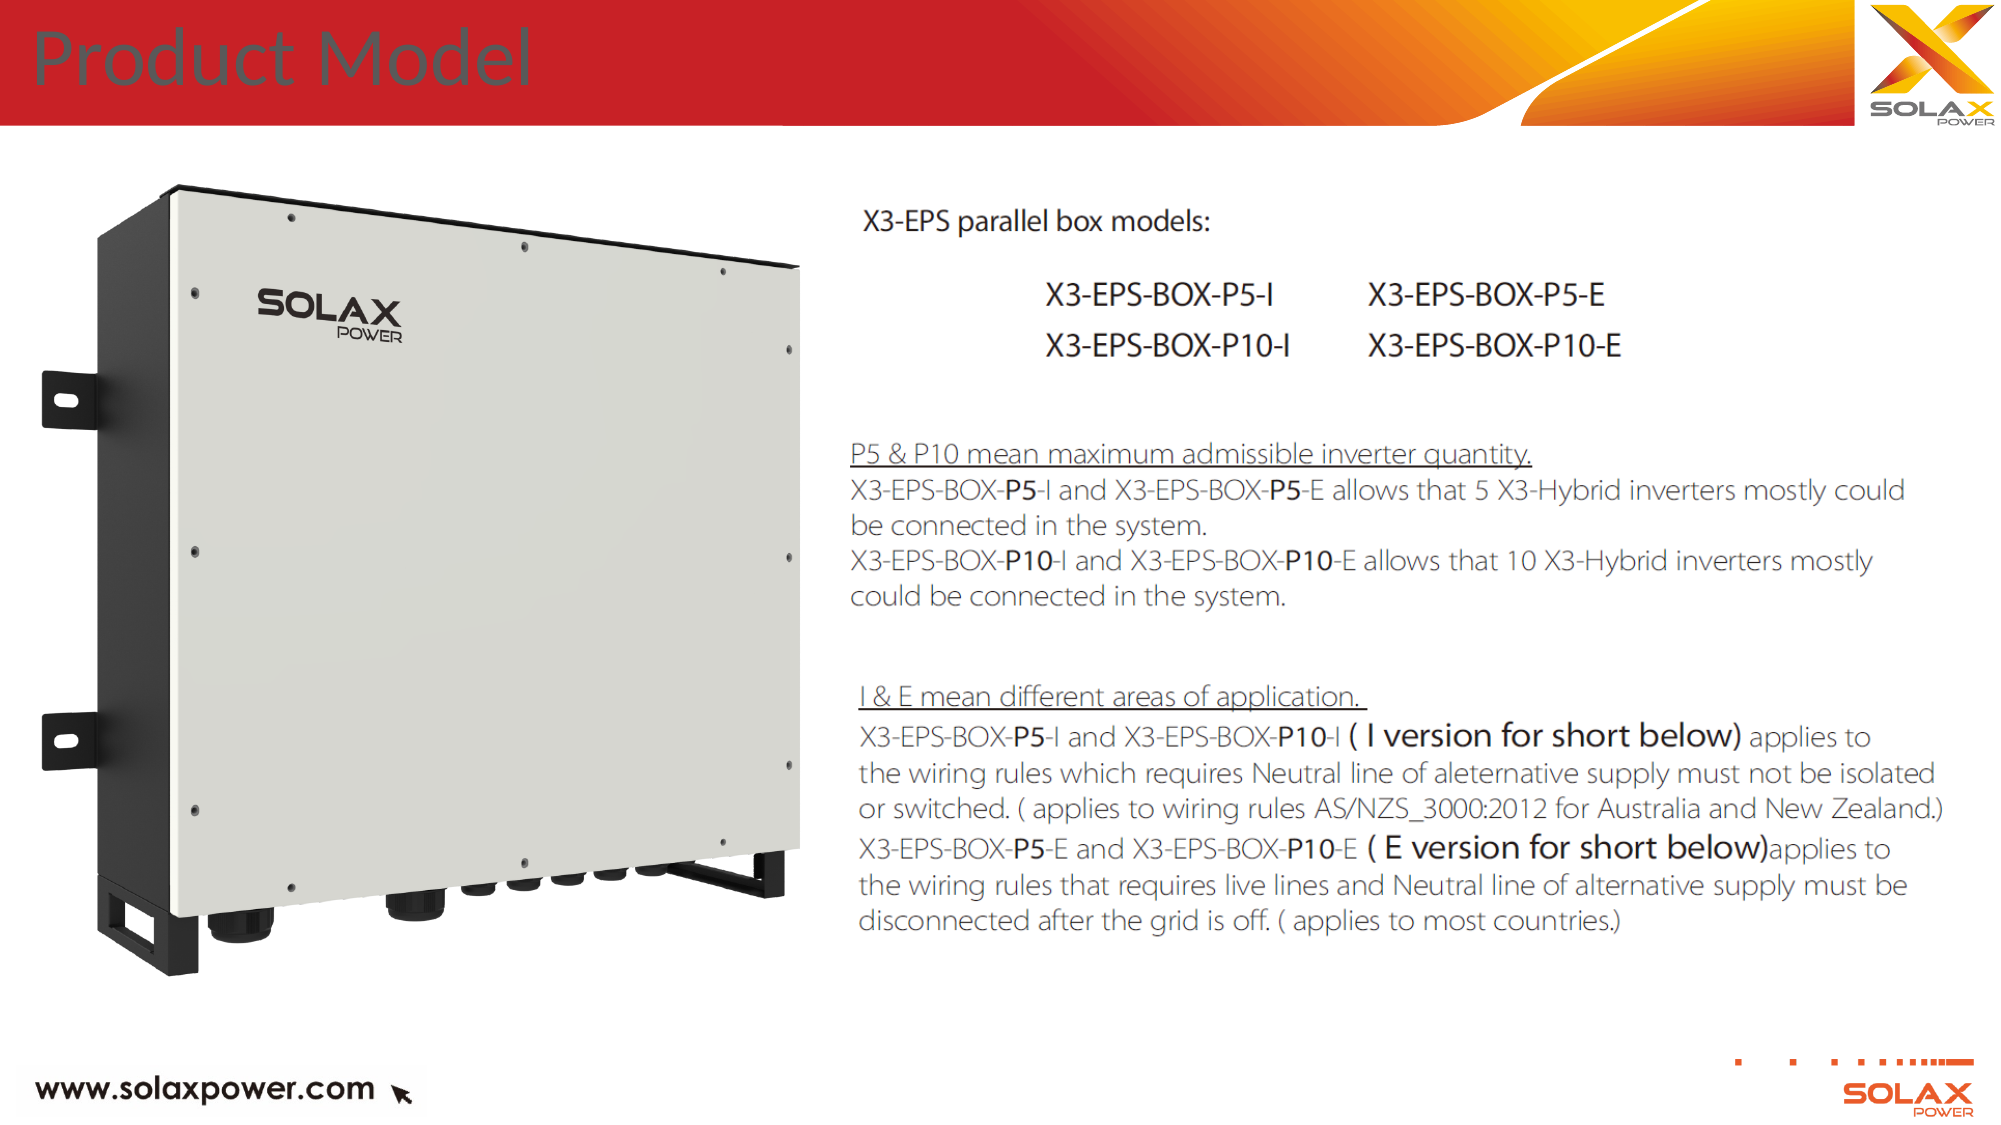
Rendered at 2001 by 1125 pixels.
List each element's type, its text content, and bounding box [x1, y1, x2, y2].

picture [0, 0, 1855, 126]
text_box Product Model [16, 6, 598, 120]
picture [0, 142, 1974, 1023]
picture [1870, 4, 1996, 126]
picture [1735, 1059, 1974, 1117]
picture [16, 1065, 427, 1117]
